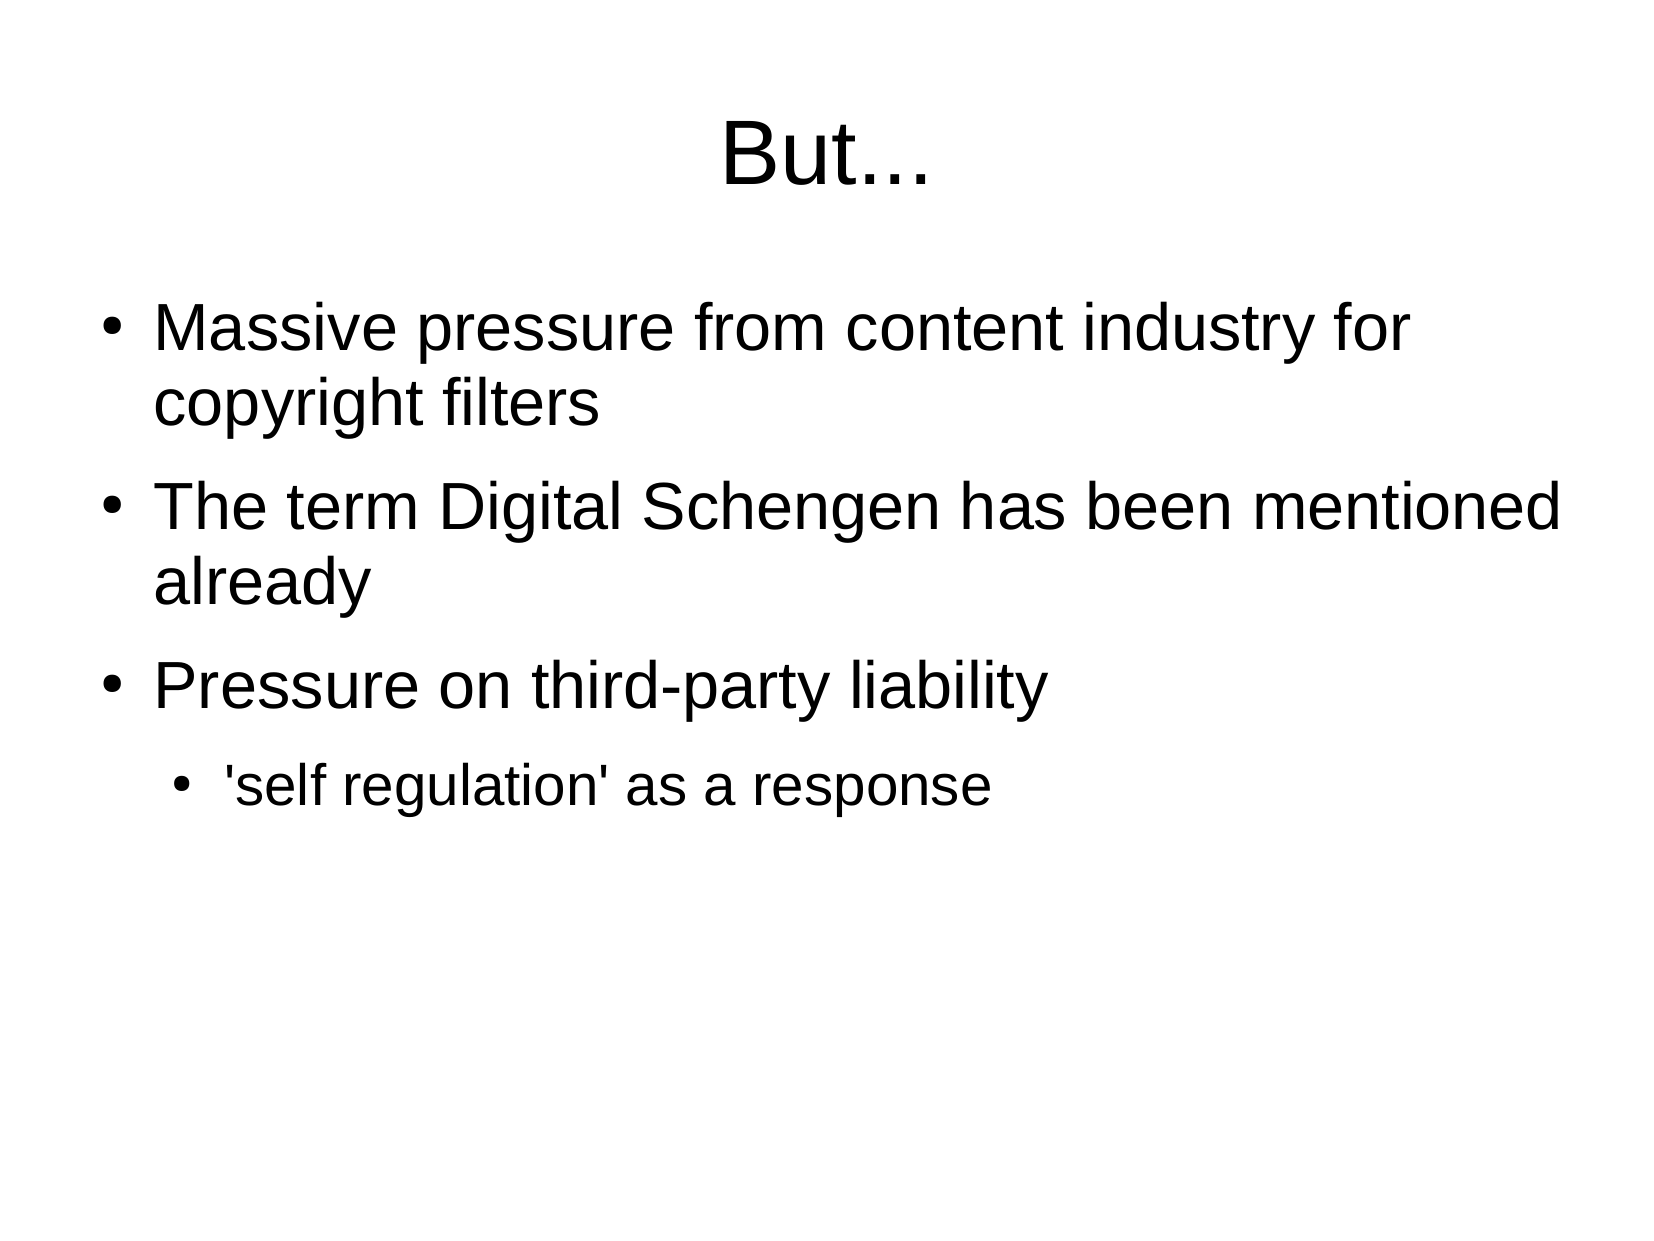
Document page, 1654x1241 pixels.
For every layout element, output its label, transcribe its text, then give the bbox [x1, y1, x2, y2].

list Massive pressure from content industry for copyright filters The term Digital Schengen has been mentioned already Pressure on third-party liability 'self regulation' as a response [82, 290, 1571, 1109]
title But... [82, 49, 1571, 257]
